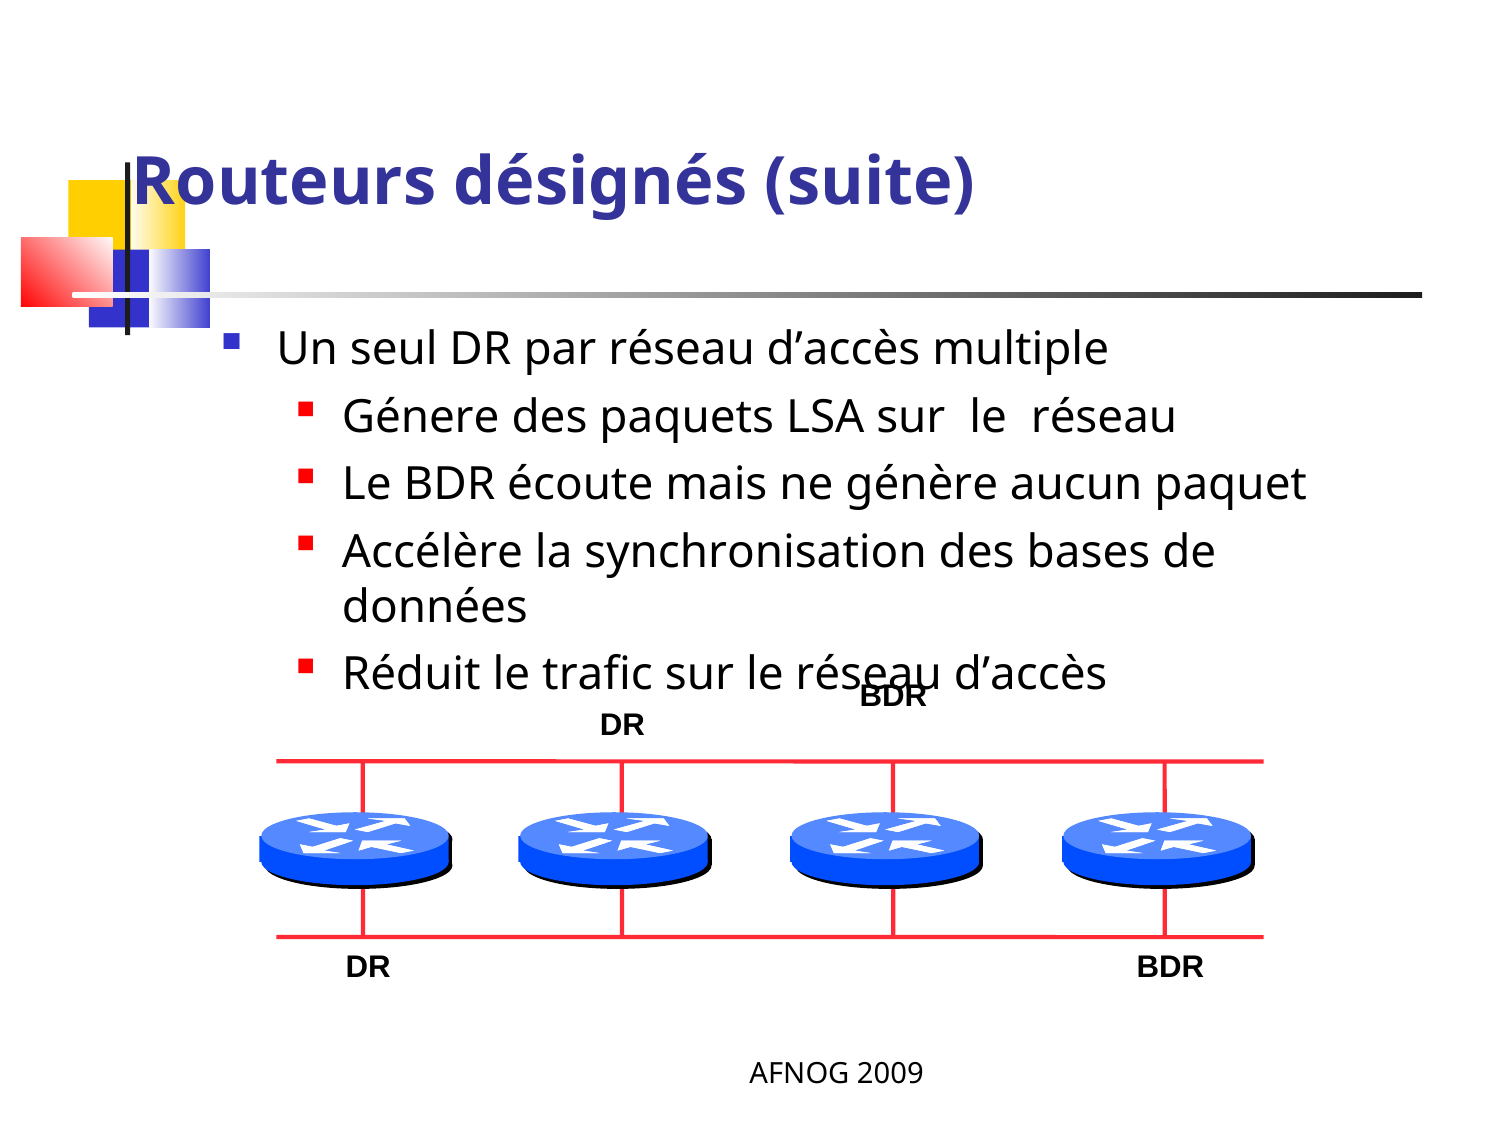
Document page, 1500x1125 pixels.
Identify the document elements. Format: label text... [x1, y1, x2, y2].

picture [784, 808, 996, 898]
list Un seul DR par réseau d’accès multiple Génere des paquets LSA sur le réseau Le BDR écoute mais ne génère aucun paquet Accélère la synchronisation des bases de données Réduit le trafic sur le réseau d’accès [206, 313, 1388, 720]
text_box DR [494, 697, 751, 753]
picture [253, 808, 466, 898]
text_box BDR [837, 668, 949, 725]
picture [1055, 808, 1268, 898]
text_box DR [324, 939, 413, 996]
picture [512, 808, 725, 898]
title Routeurs désignés (suite)‏ [97, 66, 1500, 232]
text_box BDR [1115, 939, 1226, 996]
